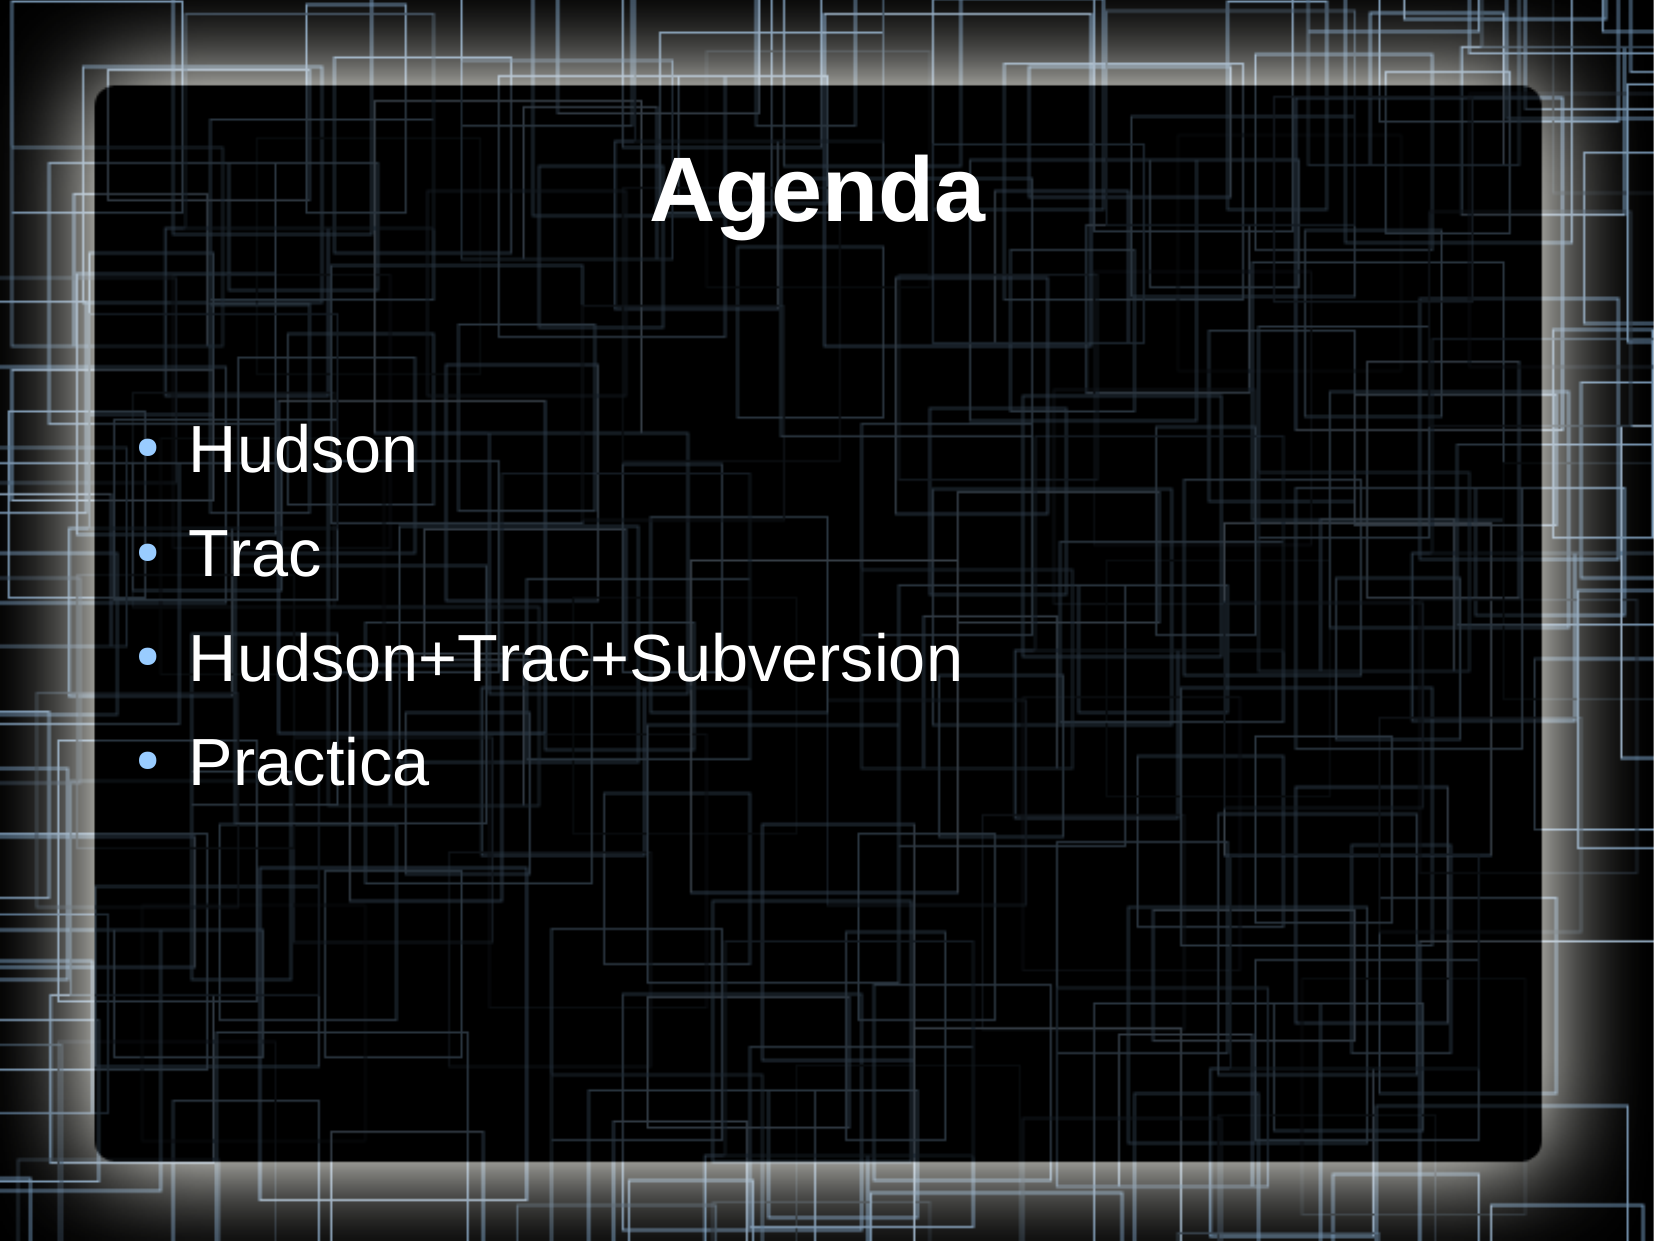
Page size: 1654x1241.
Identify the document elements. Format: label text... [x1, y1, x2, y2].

title Agenda [106, 104, 1530, 277]
picture [0, 0, 1654, 1241]
list Hudson Trac Hudson+Trac+Subversion Practica [118, 307, 1512, 978]
